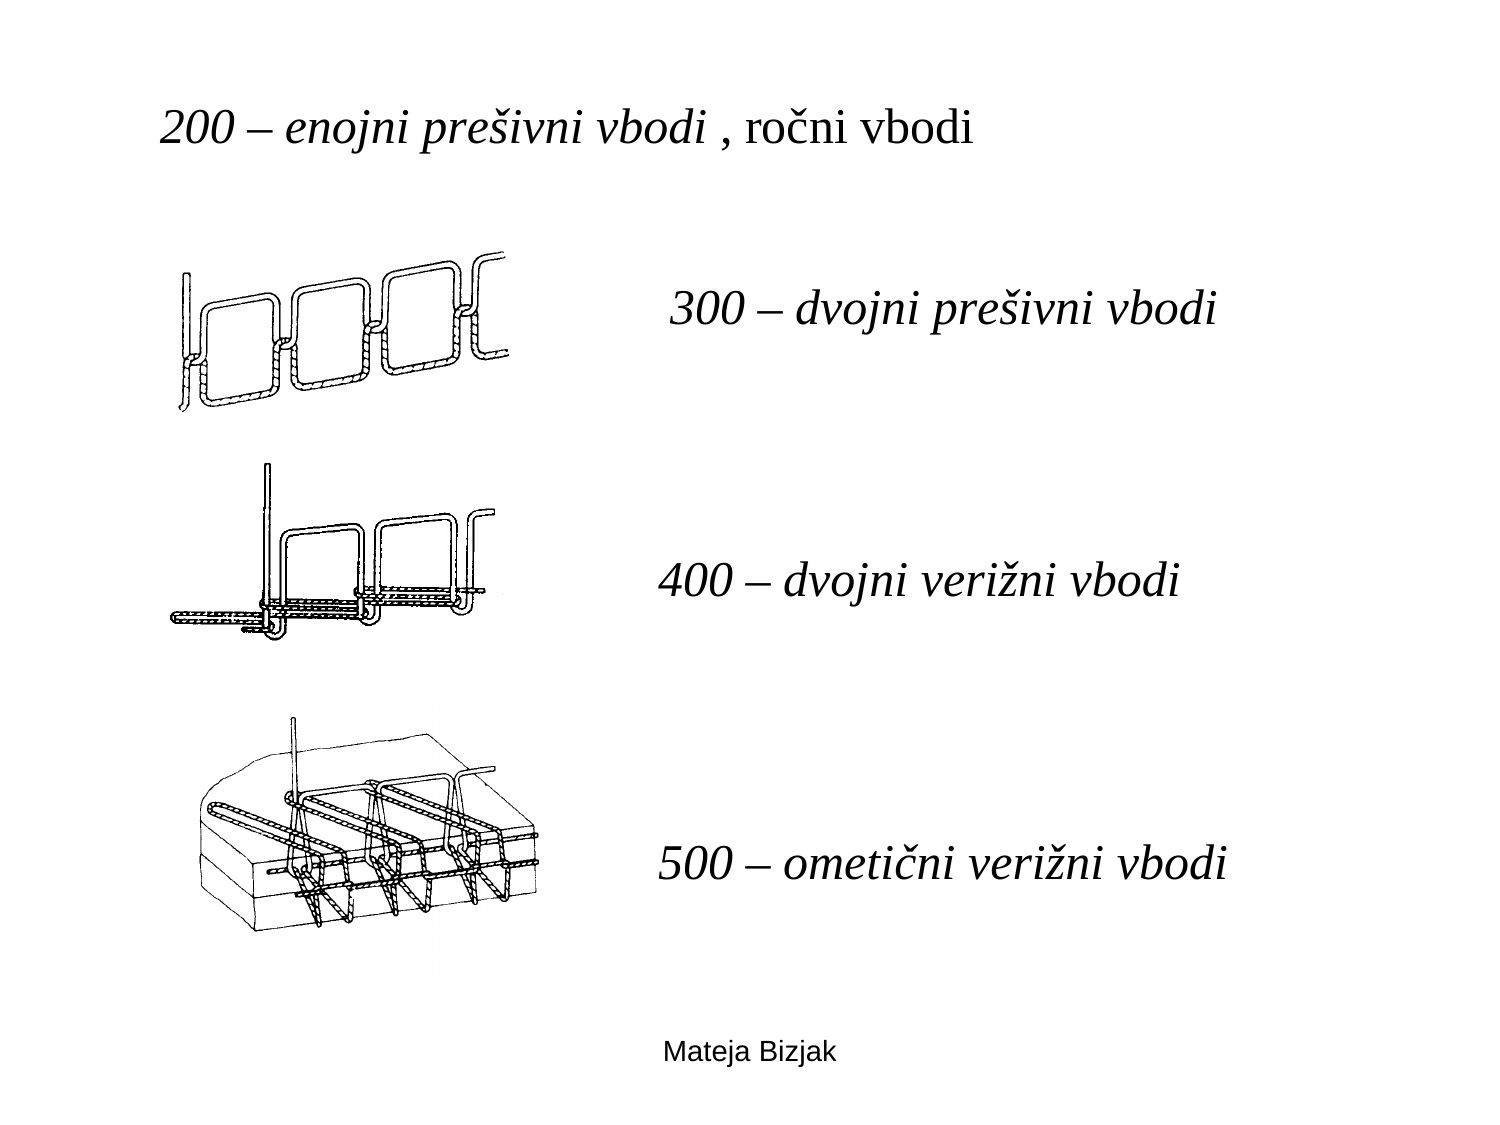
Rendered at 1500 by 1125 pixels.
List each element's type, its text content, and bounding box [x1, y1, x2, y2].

list 200 – enojni prešivni vbodi , ročni vbodi [88, 78, 1010, 173]
picture [159, 700, 573, 977]
text_box [147, 231, 564, 430]
text_box Mateja Bizjak [512, 1024, 988, 1103]
text_box [159, 456, 538, 651]
text_box 300 – dvojni prešivni vbodi [655, 267, 1317, 343]
text_box 400 – dvojni verižni vbodi [643, 538, 1196, 614]
text_box 500 – ometični verižni vbodi [643, 822, 1244, 898]
